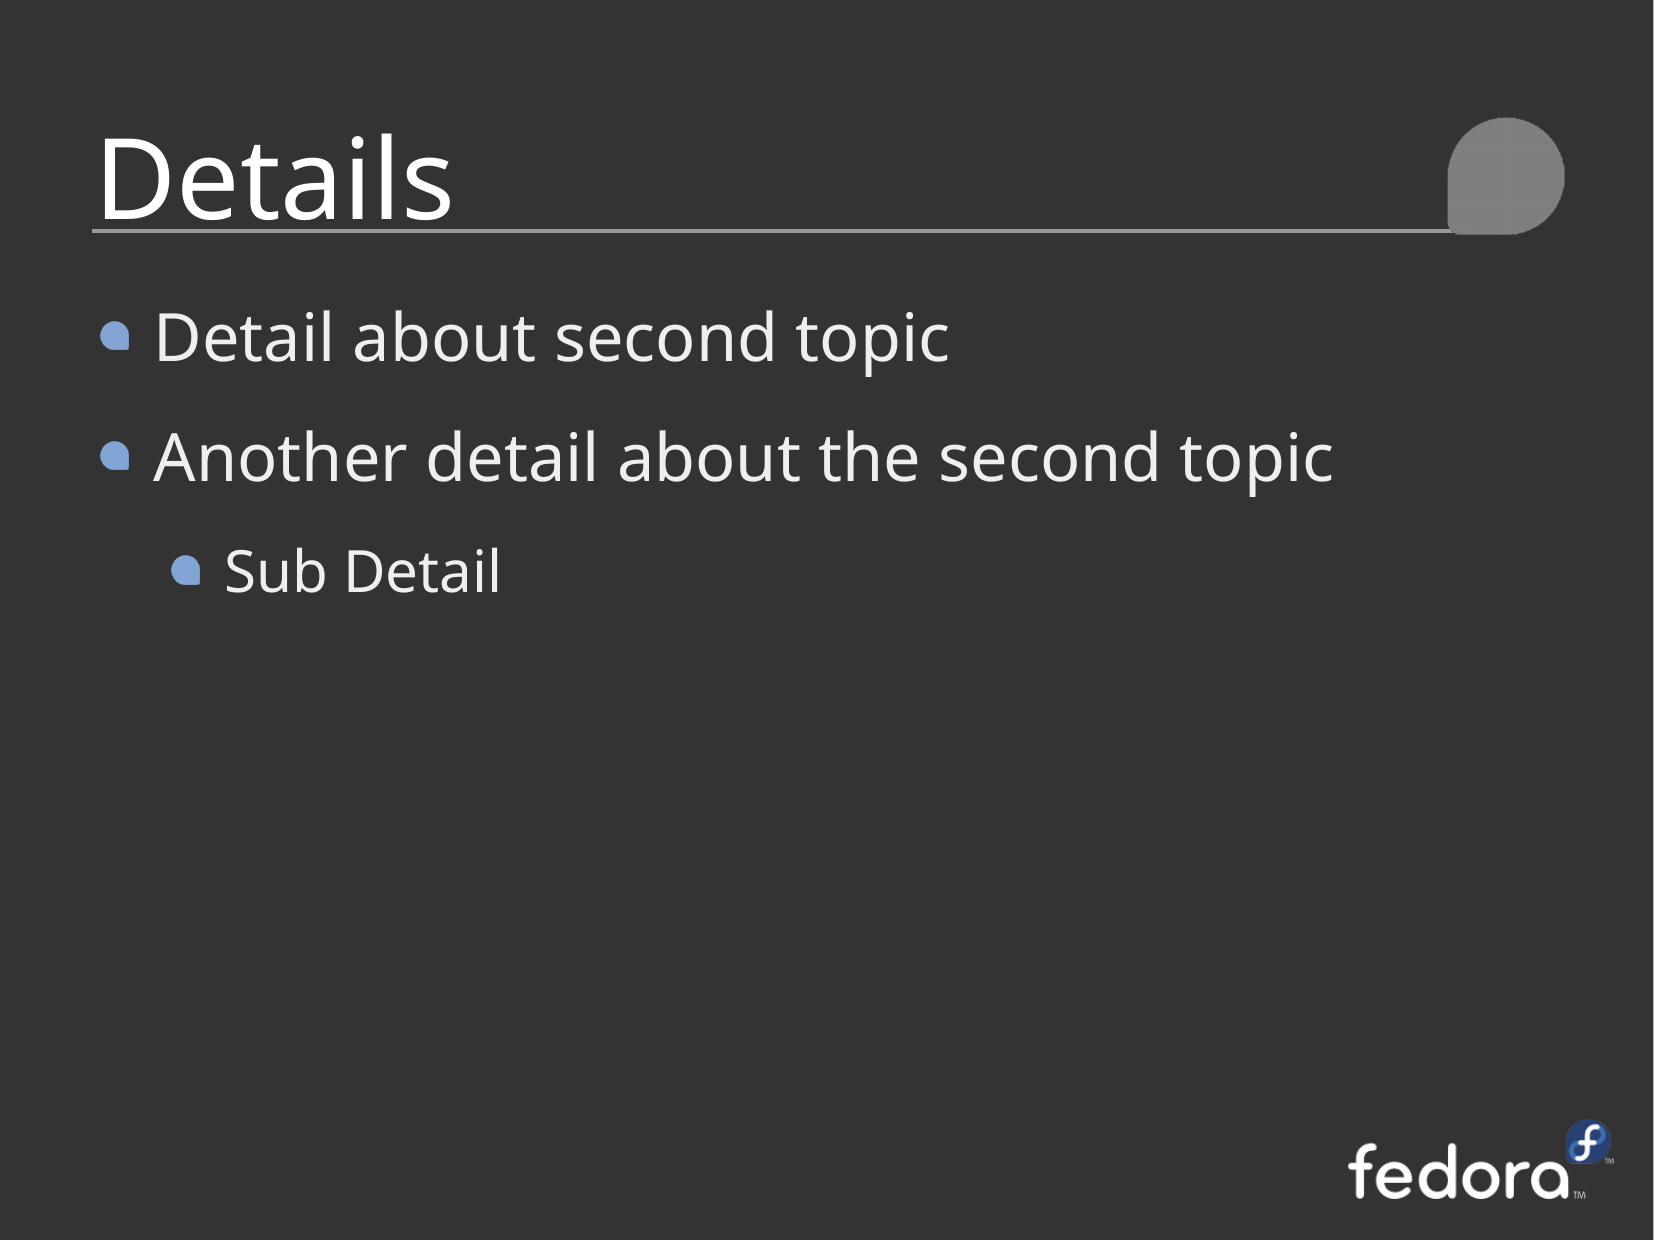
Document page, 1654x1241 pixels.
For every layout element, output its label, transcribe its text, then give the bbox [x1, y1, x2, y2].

picture [1348, 1119, 1614, 1199]
list Detail about second topic Another detail about the second topic Sub Detail [82, 290, 1571, 1094]
picture [1447, 117, 1565, 235]
title Details [94, 100, 1426, 251]
